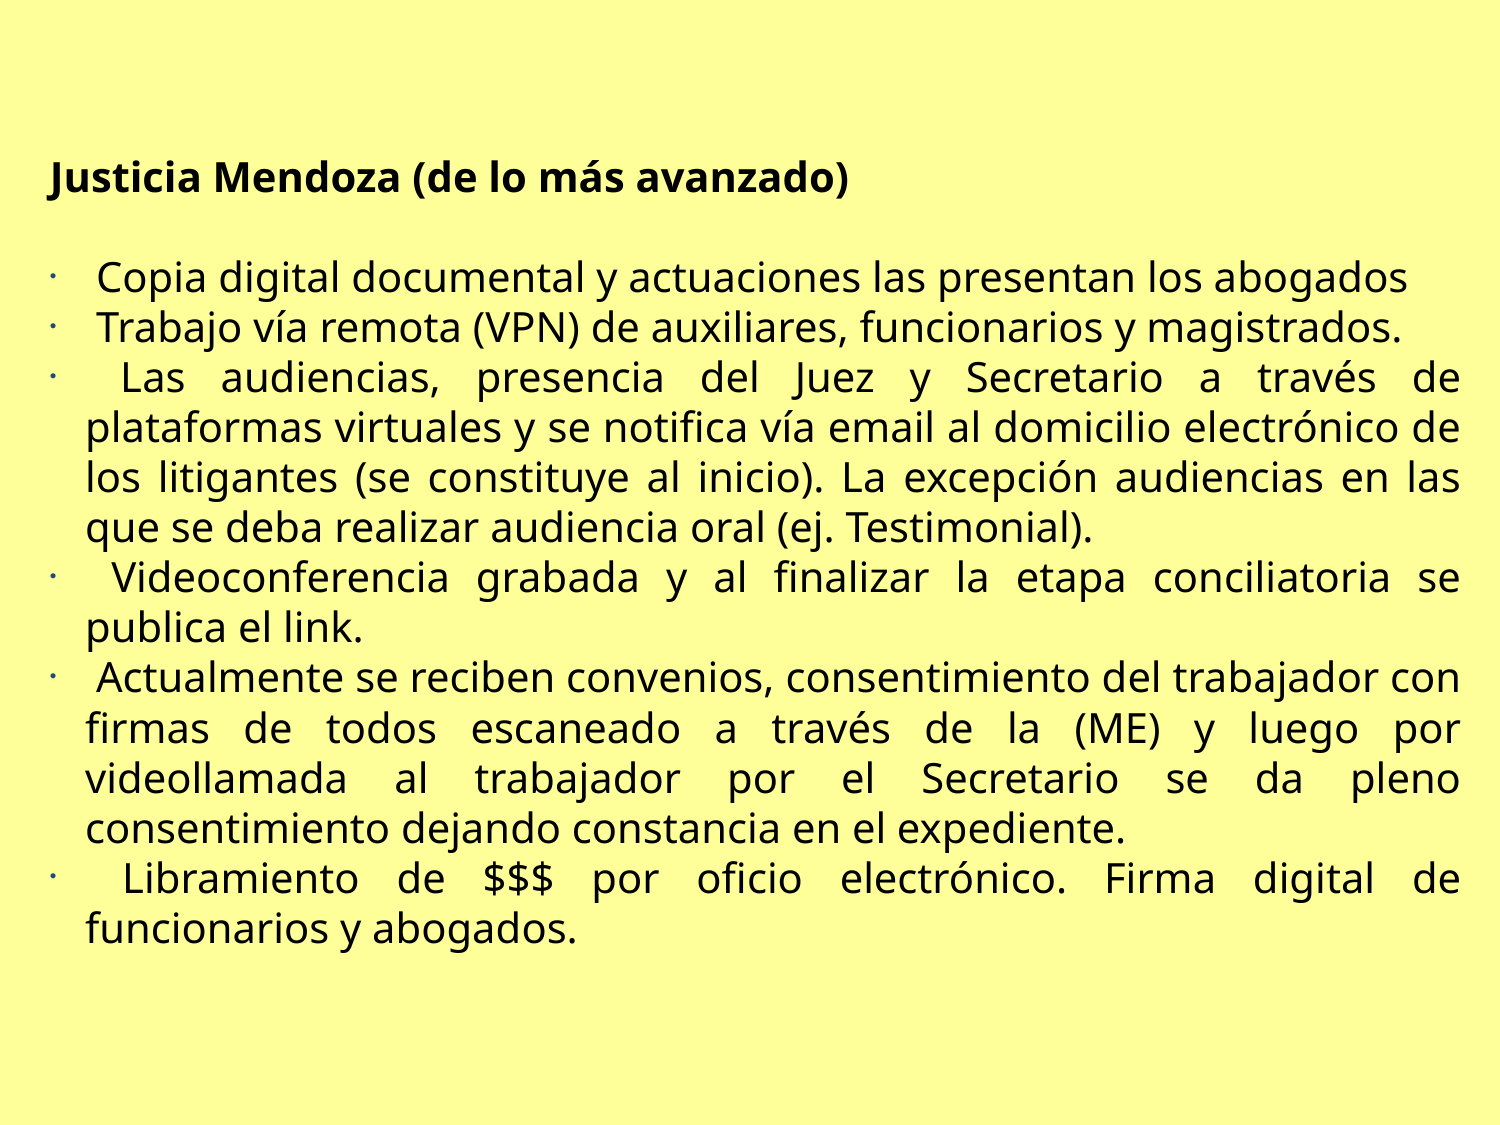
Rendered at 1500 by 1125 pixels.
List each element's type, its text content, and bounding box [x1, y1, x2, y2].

text_box Justicia Mendoza (de lo más avanzado) Copia digital documental y actuaciones las presentan los abogados Trabajo vía remota (VPN) de auxiliares, funcionarios y magistrados. Las audiencias, presencia del Juez y Secretario a través de plataformas virtuales y se notifica vía email al domicilio electrónico de los litigantes (se constituye al inicio). La excepción audiencias en las que se deba realizar audiencia oral (ej. Testimonial). Videoconferencia grabada y al finalizar la etapa conciliatoria se publica el link. Actualmente se reciben convenios, consentimiento del trabajador con firmas de todos escaneado a través de la (ME) y luego por videollamada al trabajador por el Secretario se da pleno consentimiento dejando constancia en el expediente. Libramiento de $$$ por oficio electrónico. Firma digital de funcionarios y abogados. [35, 93, 1477, 1004]
